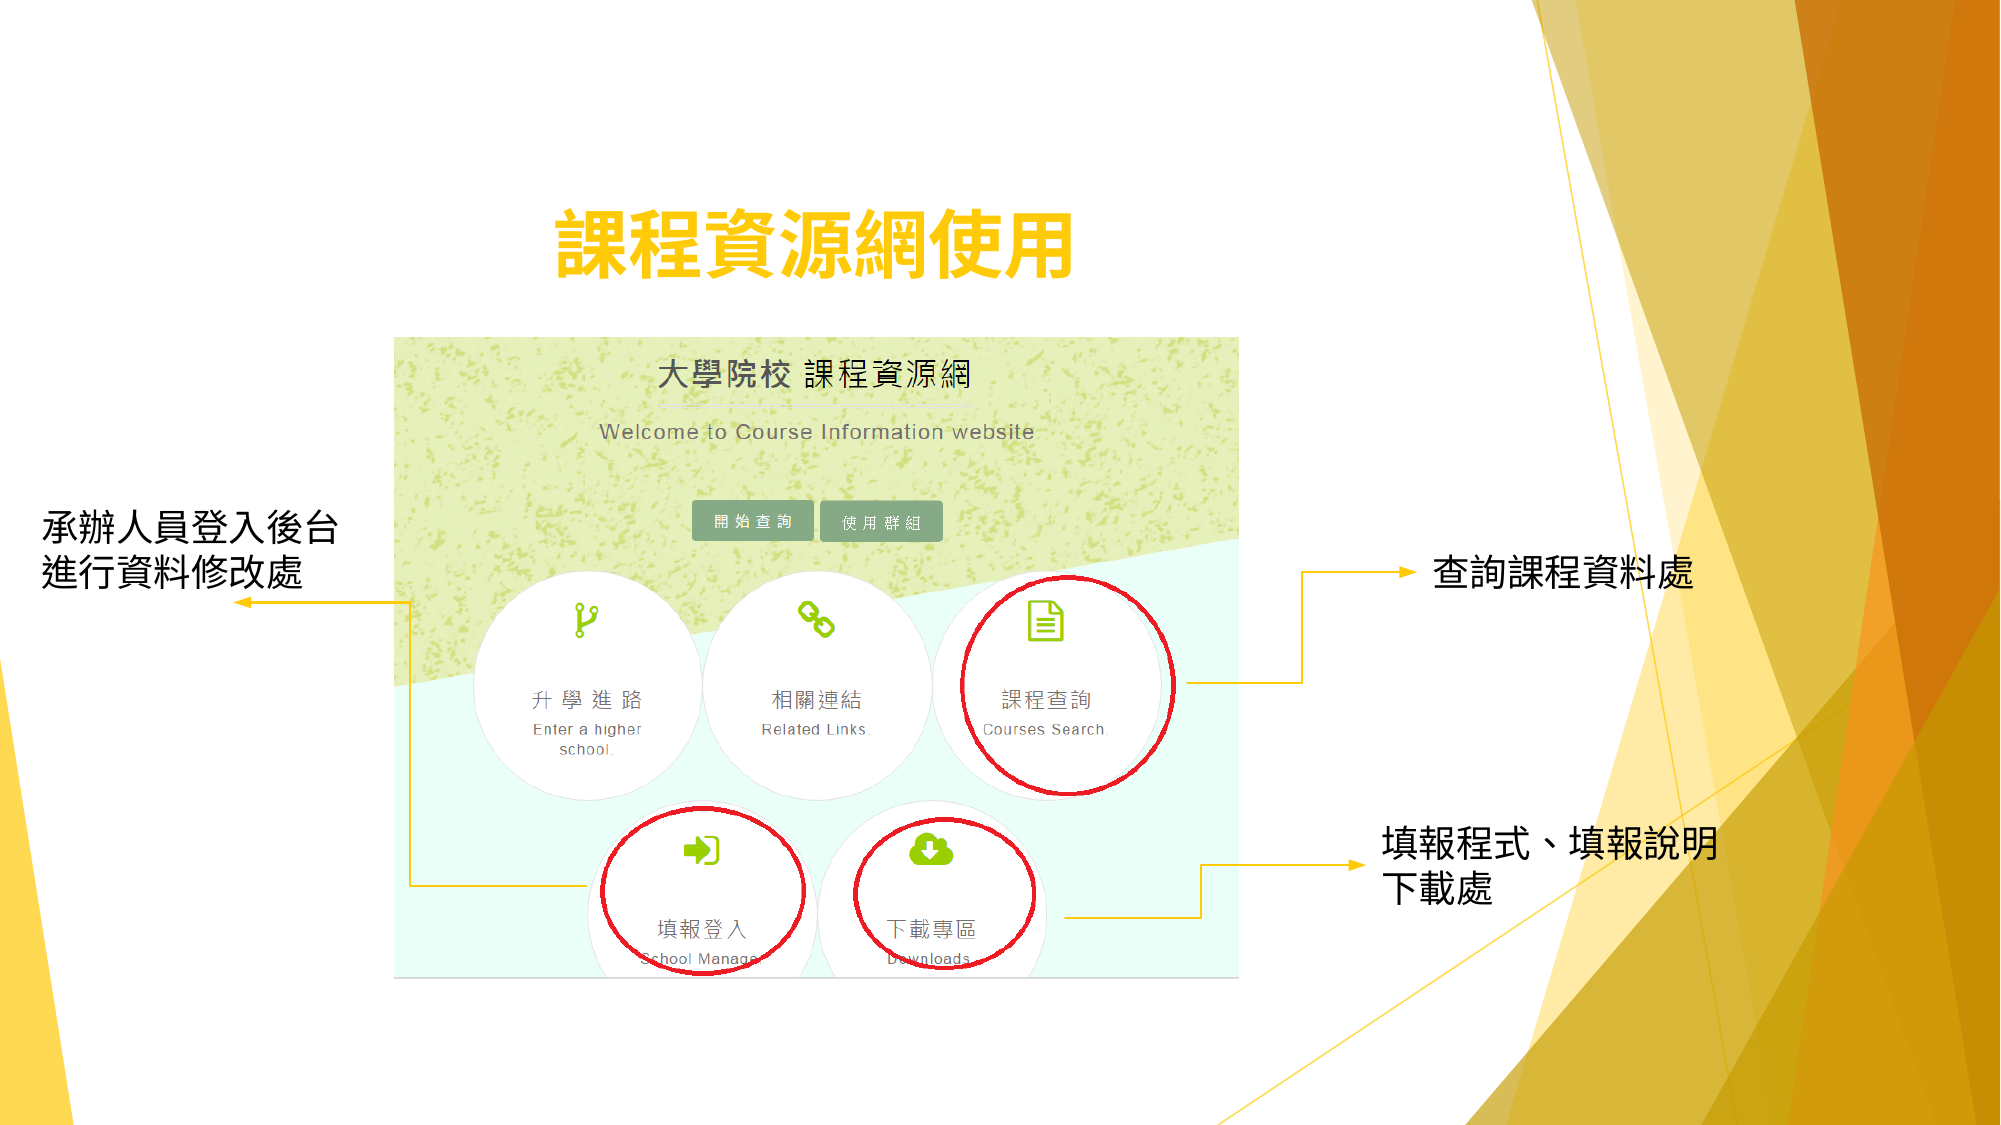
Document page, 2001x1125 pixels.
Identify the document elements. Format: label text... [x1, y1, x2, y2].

title 課程資源網使用 [111, 99, 1522, 317]
text_box 承辦人員登入後台 進行資料修改處 [26, 496, 360, 603]
text_box 填報程式、填報說明 下載處 [1366, 812, 1738, 919]
text_box 查詢課程資料處 [1417, 541, 1713, 603]
picture [394, 337, 1239, 979]
